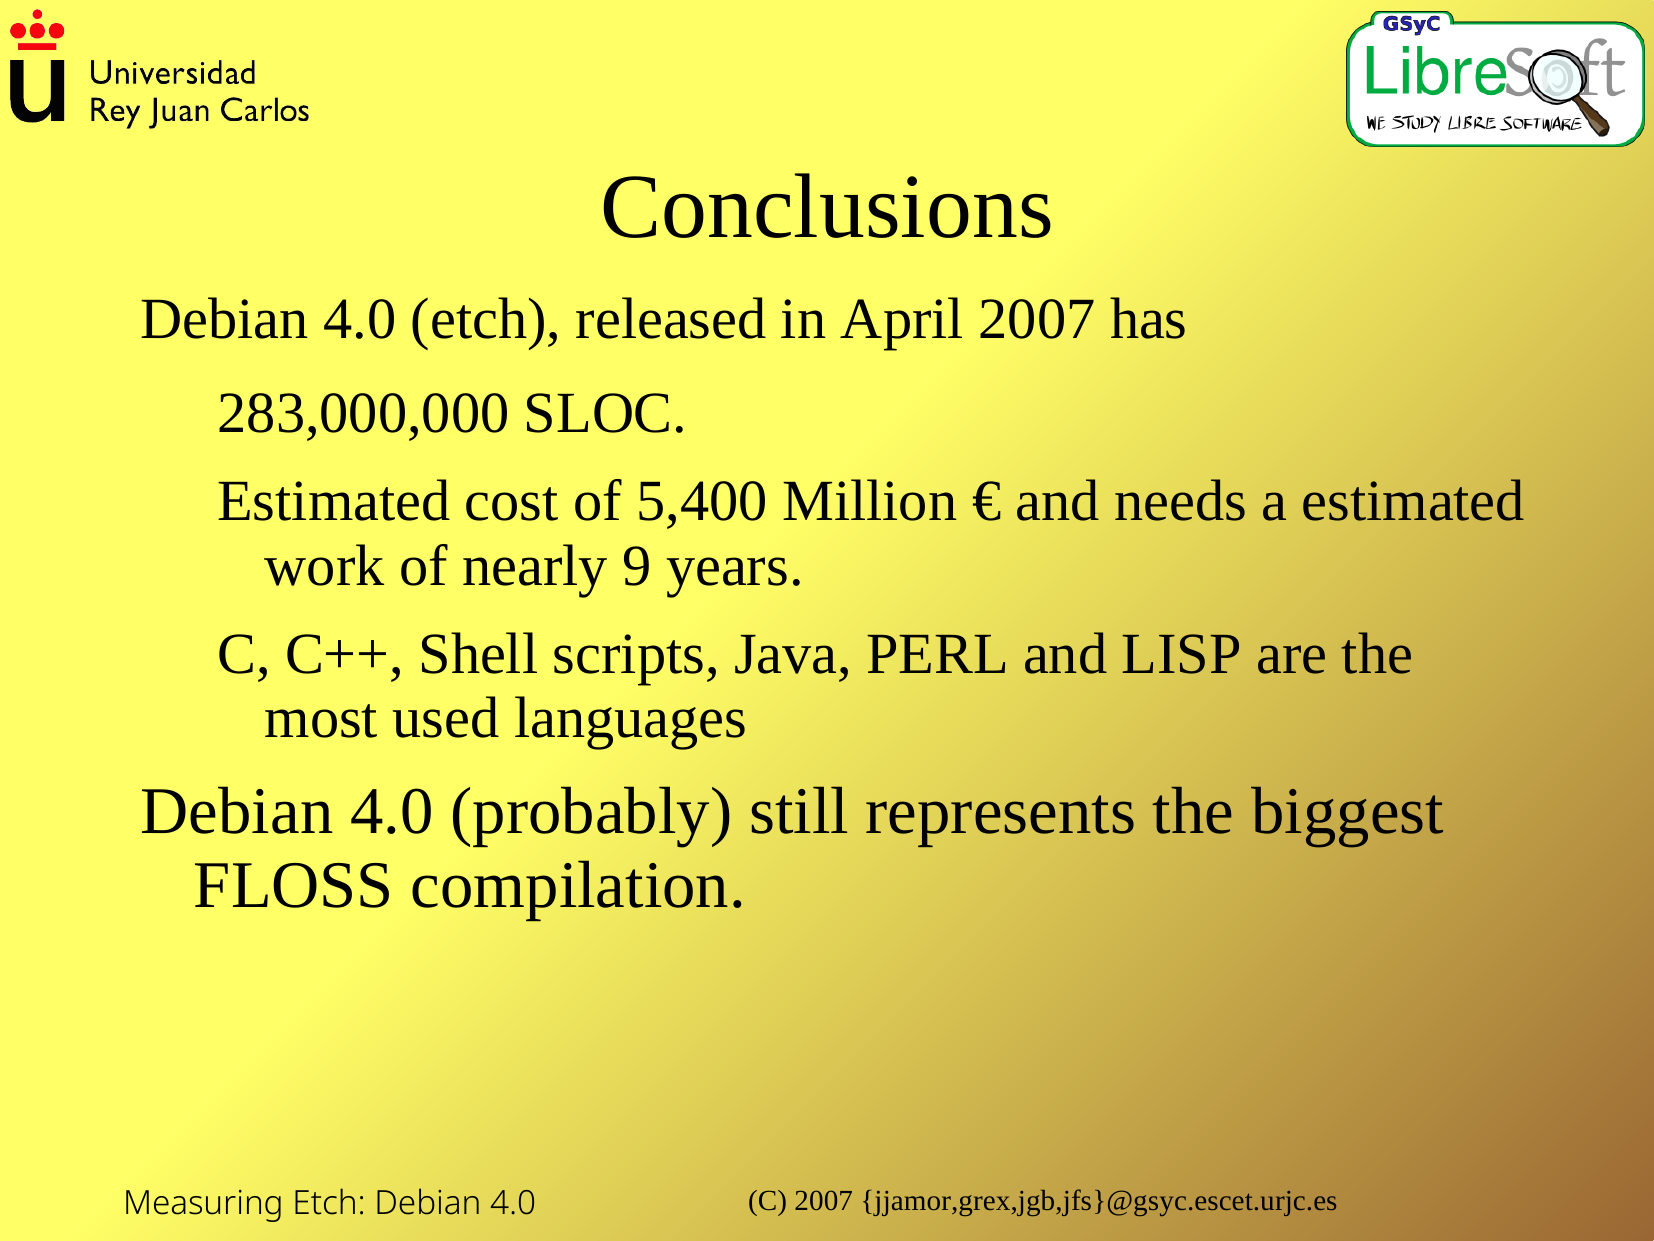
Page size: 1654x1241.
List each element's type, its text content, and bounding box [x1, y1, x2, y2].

title Conclusions [121, 102, 1534, 310]
picture [1346, 11, 1645, 147]
list Debian 4.0 (etch), released in April 2007 has 283,000,000 SLOC. Estimated cost of 5,400 Million € and needs a estimated work of nearly 9 years. C, C++, Shell scripts, Java, PERL and LISP are the most used languages Debian 4.0 (probably) still represents the biggest FLOSS compilation. [123, 286, 1536, 1110]
picture [10, 9, 309, 129]
